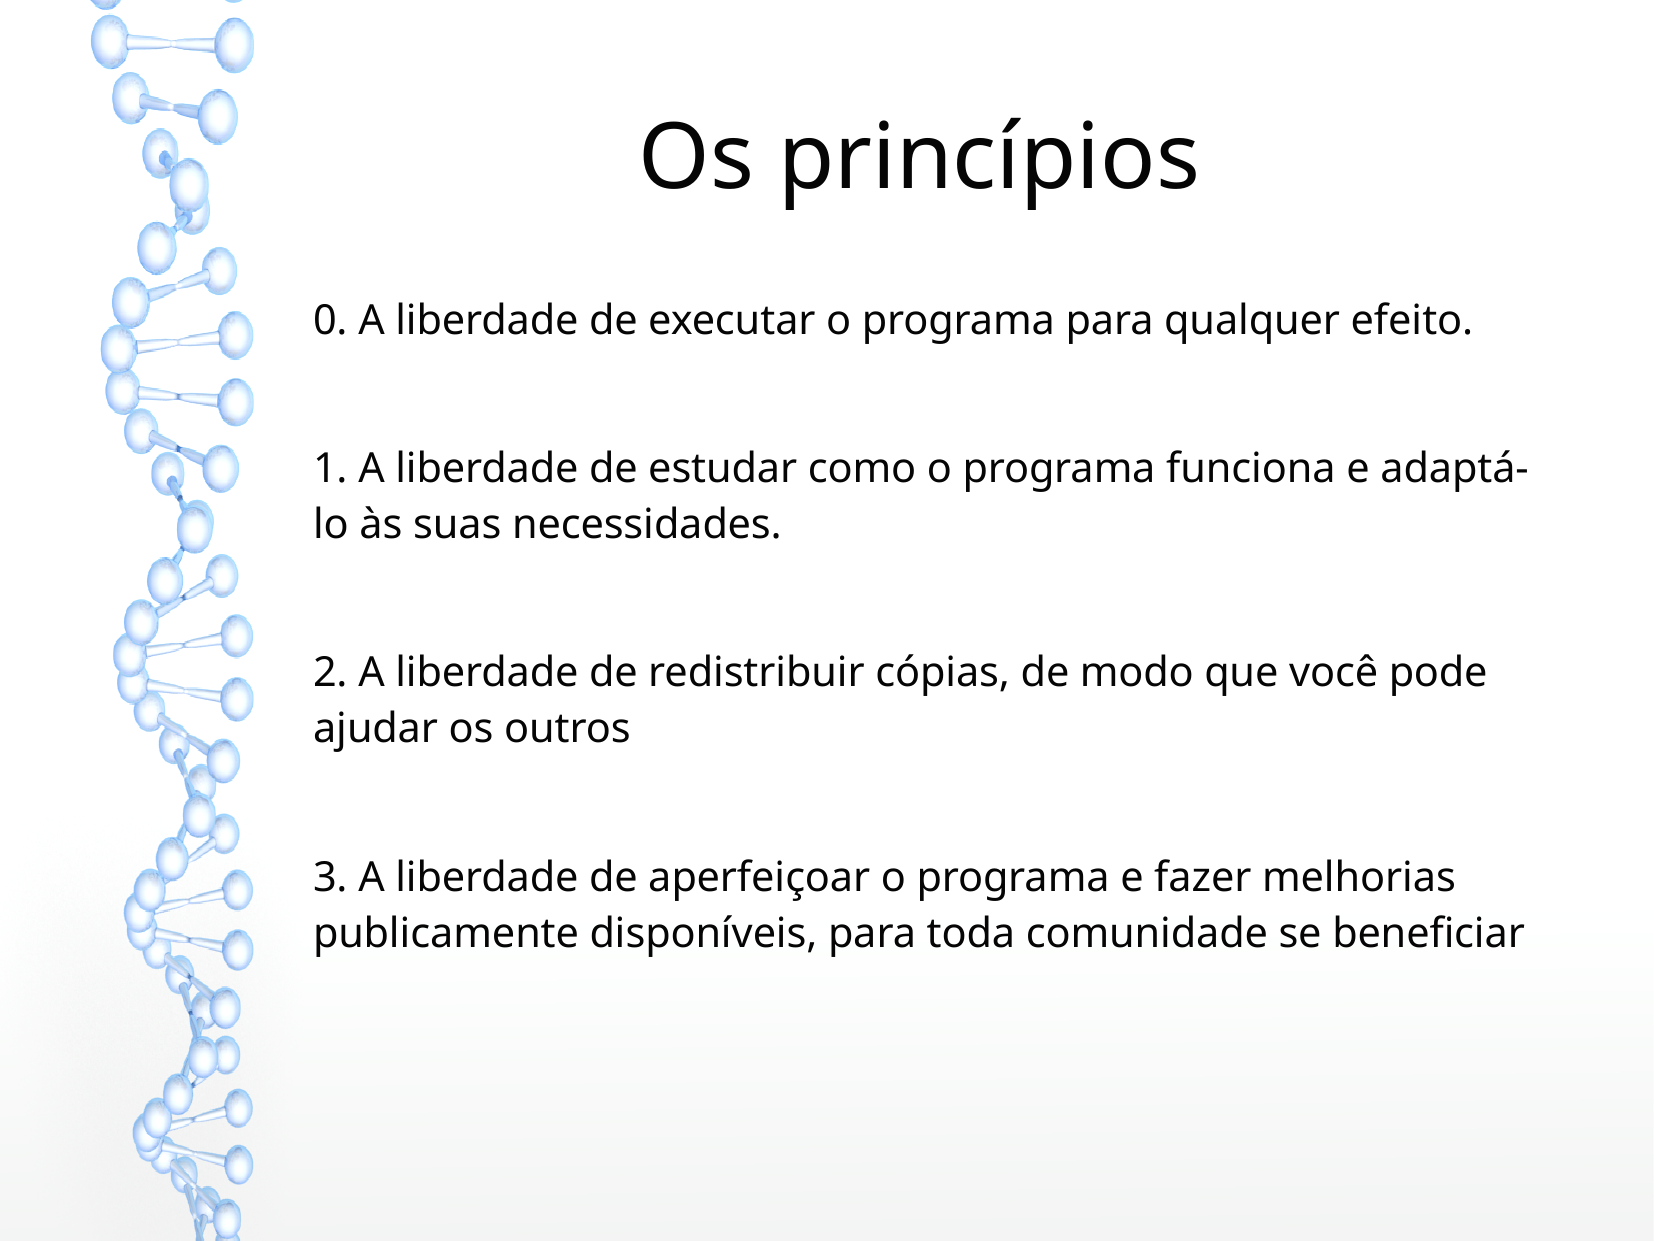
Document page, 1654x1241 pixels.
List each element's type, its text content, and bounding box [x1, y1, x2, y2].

list 0. A liberdade de executar o programa para qualquer efeito. 1. A liberdade de estudar como o programa funciona e adaptá-lo às suas necessidades. 2. A liberdade de redistribuir cópias, de modo que você pode ajudar os outros 3. A liberdade de aperfeiçoar o programa e fazer melhorias publicamente disponíveis, para toda comunidade se beneficiar [269, 290, 1538, 1010]
picture [0, 0, 1654, 1241]
title Os princípios [269, 49, 1571, 257]
